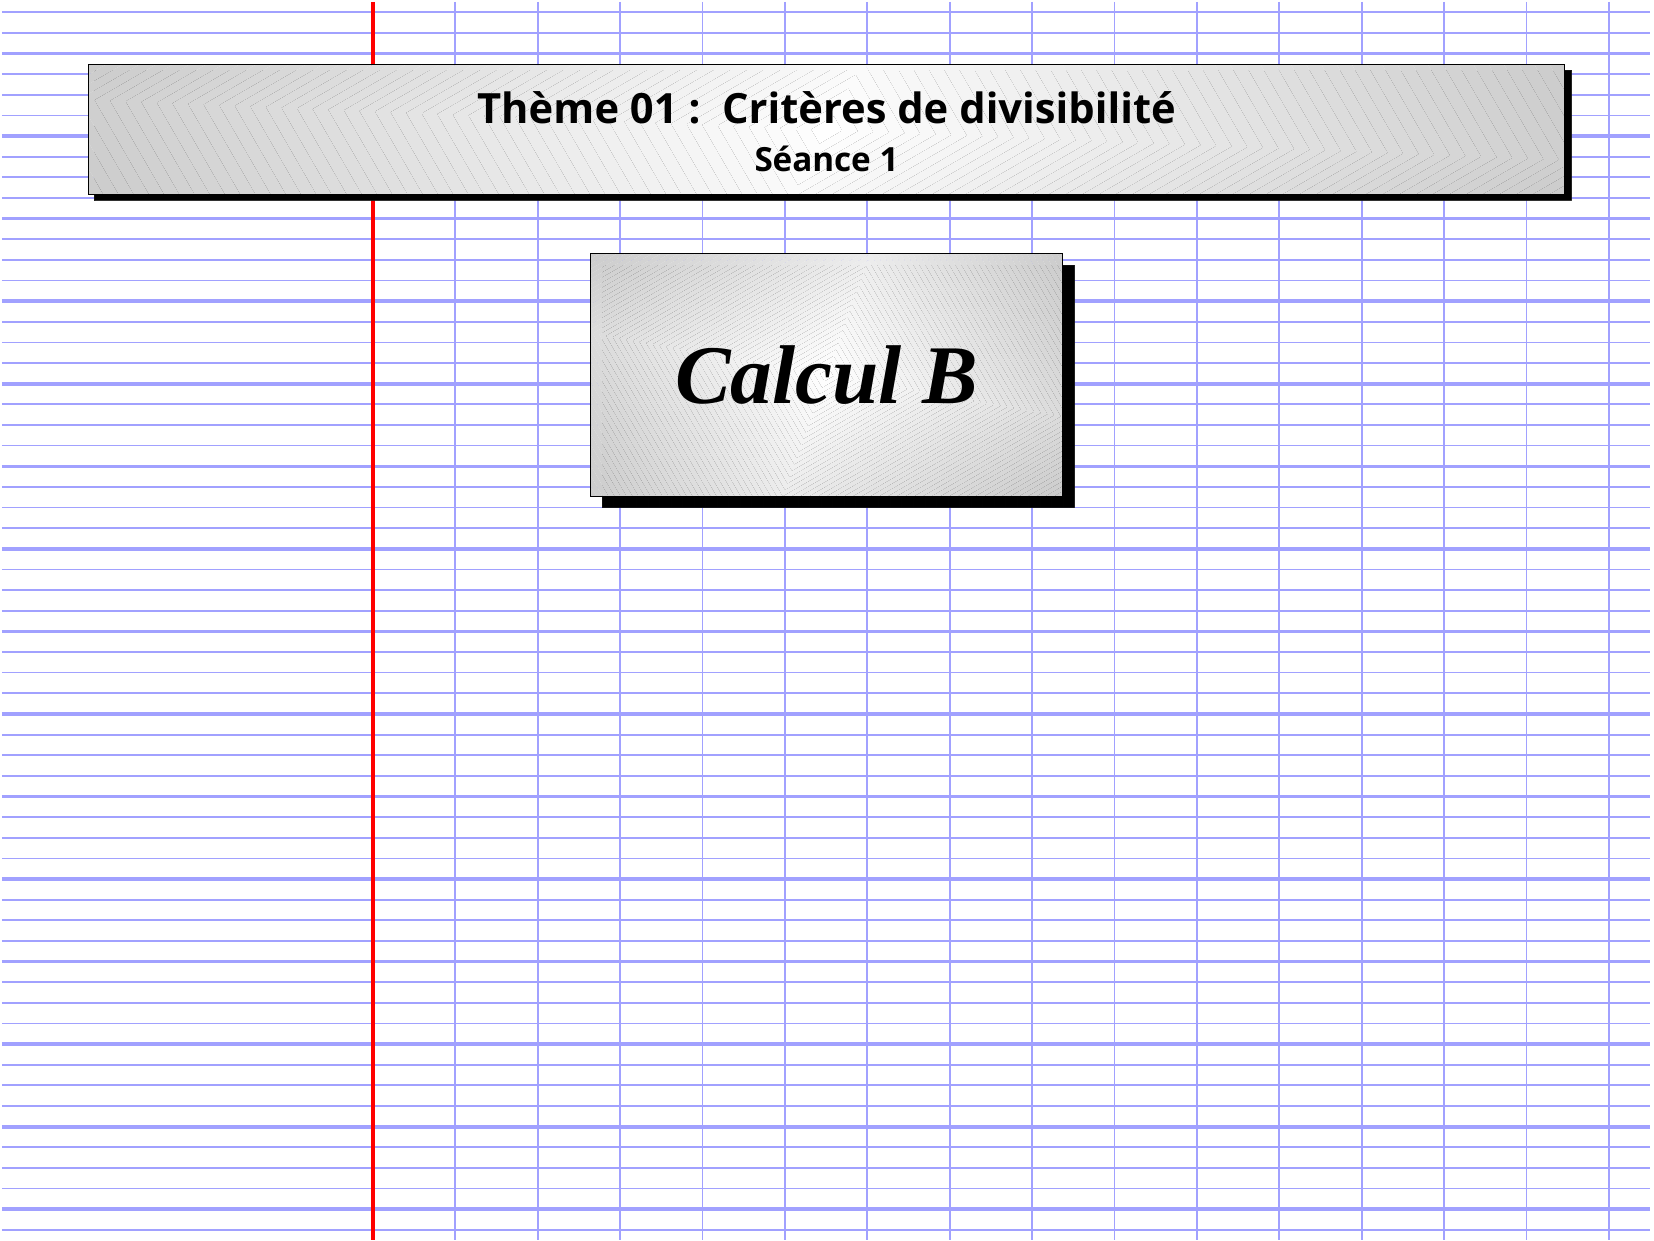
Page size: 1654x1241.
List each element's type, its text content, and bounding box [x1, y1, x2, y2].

picture [0, 0, 1654, 1241]
text_box Thème 01 : Critères de divisibilité Séance 1 [88, 64, 1565, 195]
text_box Calcul B [590, 253, 1063, 497]
